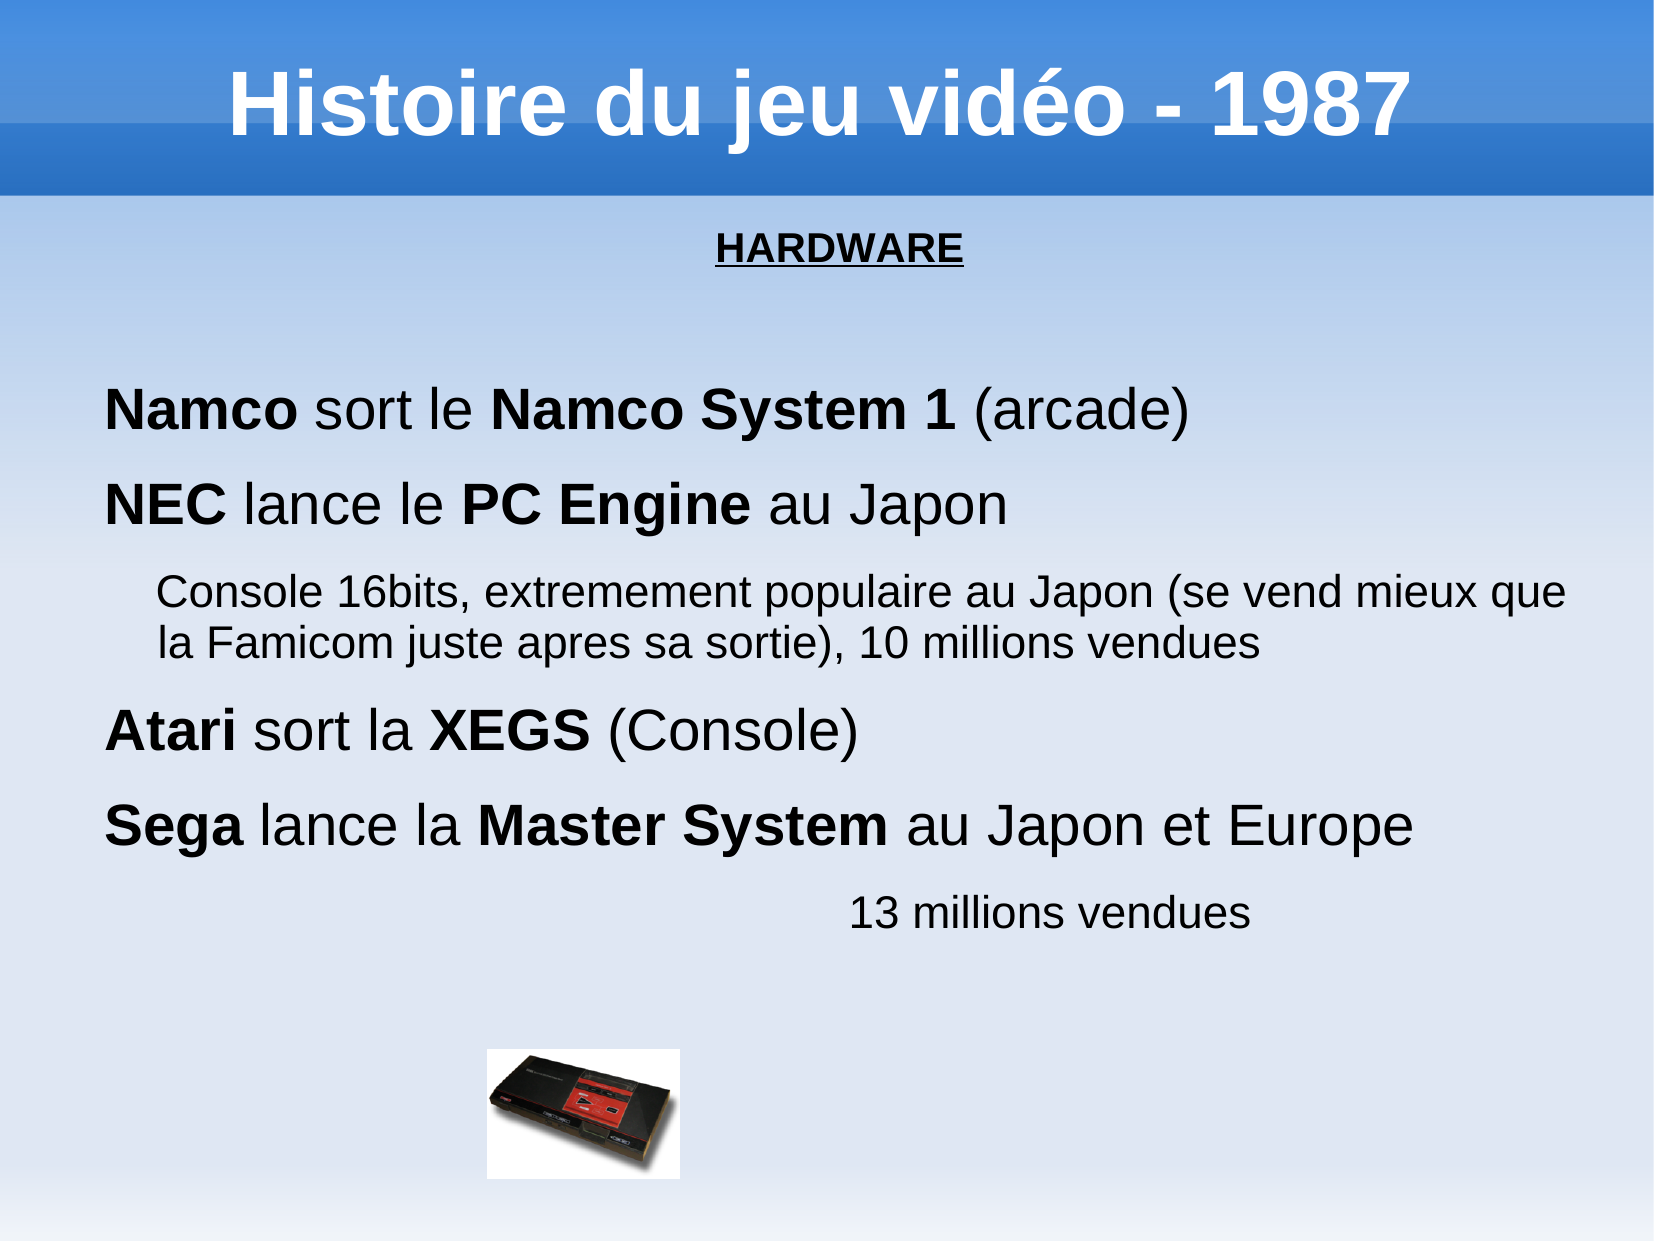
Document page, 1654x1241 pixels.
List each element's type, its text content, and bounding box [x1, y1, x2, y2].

picture [487, 1049, 680, 1179]
title Histoire du jeu vidéo - 1987 [76, 7, 1565, 200]
picture [0, 0, 1654, 1241]
list HARDWARE Namco sort le Namco System 1 (arcade) NEC lance le PC Engine au Japon Console 16bits, extremement populaire au Japon (se vend mieux que la Famicom juste apres sa sortie), 10 millions vendues Atari sort la XEGS (Console) Sega lance la Master System au Japon et Europe 13 millions vendues [86, 225, 1576, 1241]
